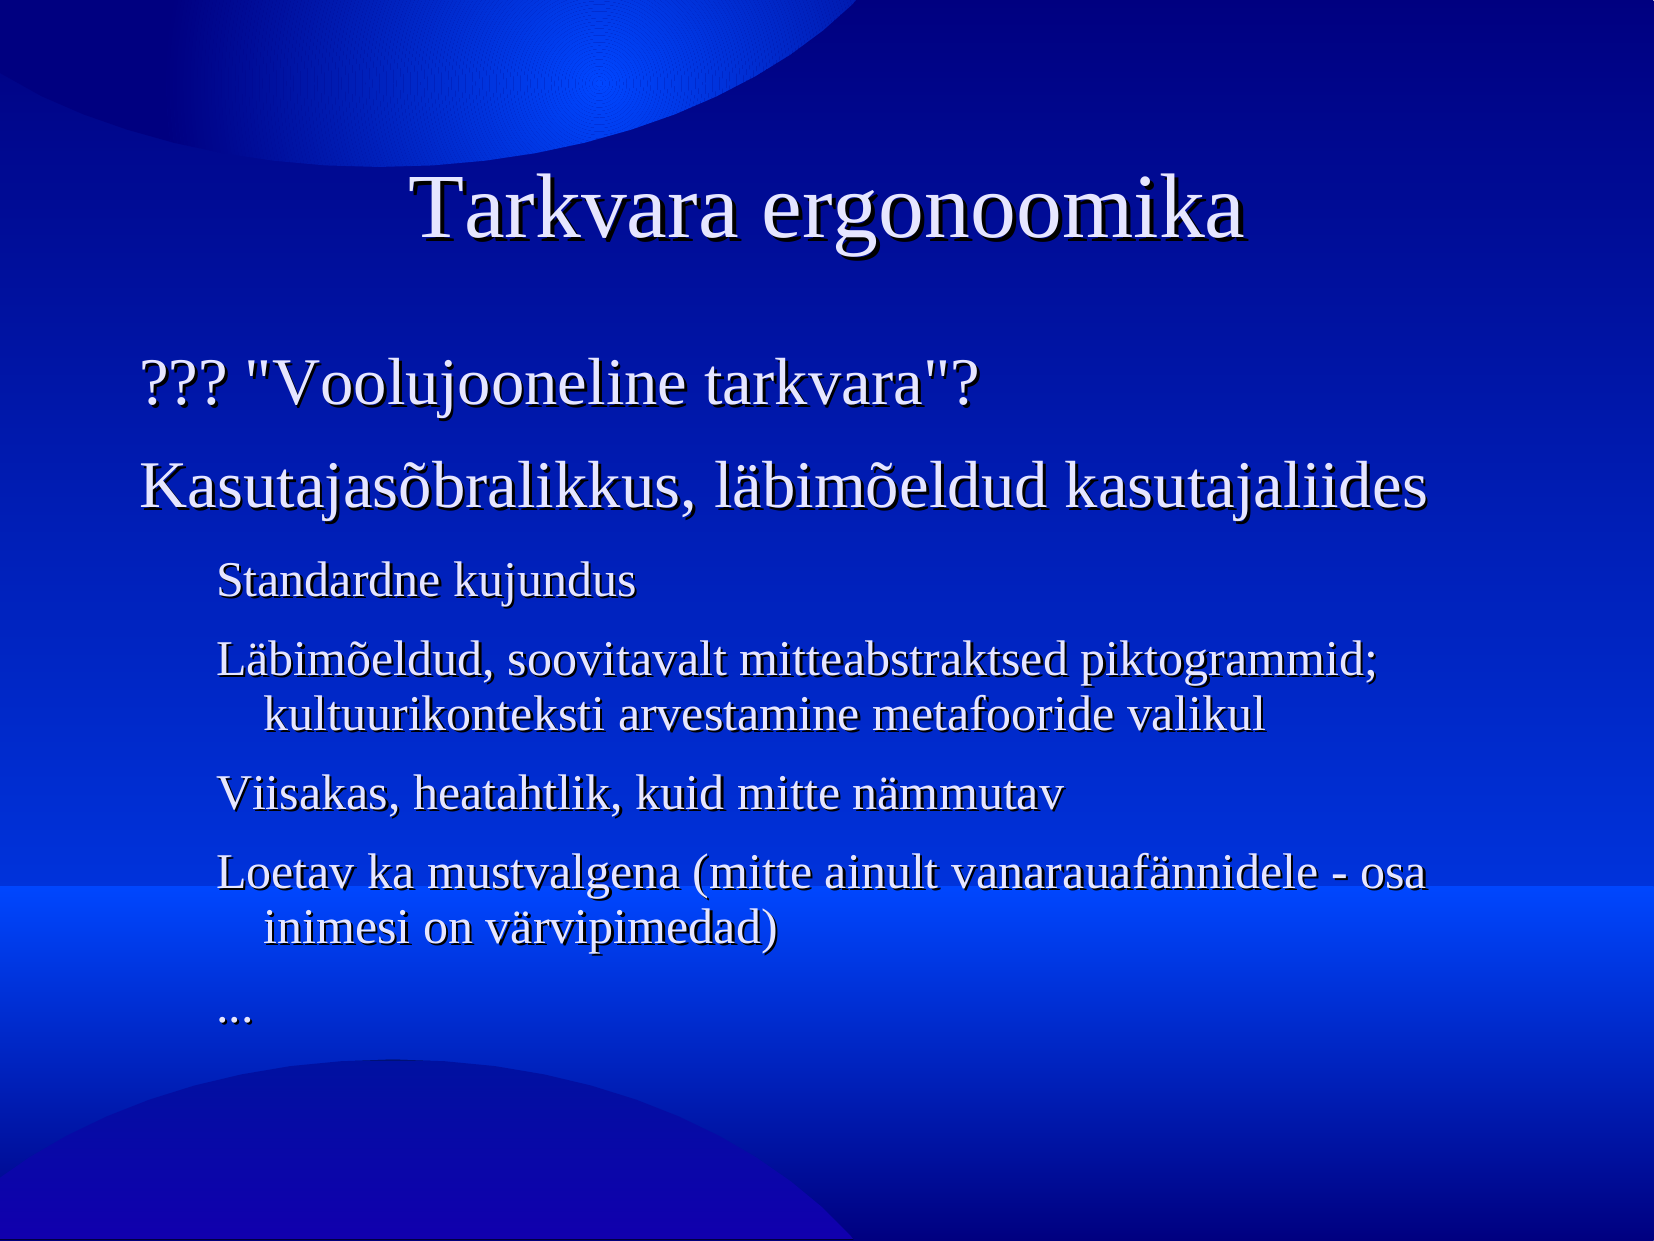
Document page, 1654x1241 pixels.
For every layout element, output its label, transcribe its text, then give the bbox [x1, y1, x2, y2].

list ??? "Voolujooneline tarkvara"? Kasutajasõbralikkus, läbimõeldud kasutajaliides Standardne kujundus Läbimõeldud, soovitavalt mitteabstraktsed piktogrammid; kultuurikonteksti arvestamine metafooride valikul Viisakas, heatahtlik, kuid mitte nämmutav Loetav ka mustvalgena (mitte ainult vanarauafännidele - osa inimesi on värvipimedad) ... [121, 344, 1534, 1127]
title Tarkvara ergonoomika [121, 102, 1534, 311]
